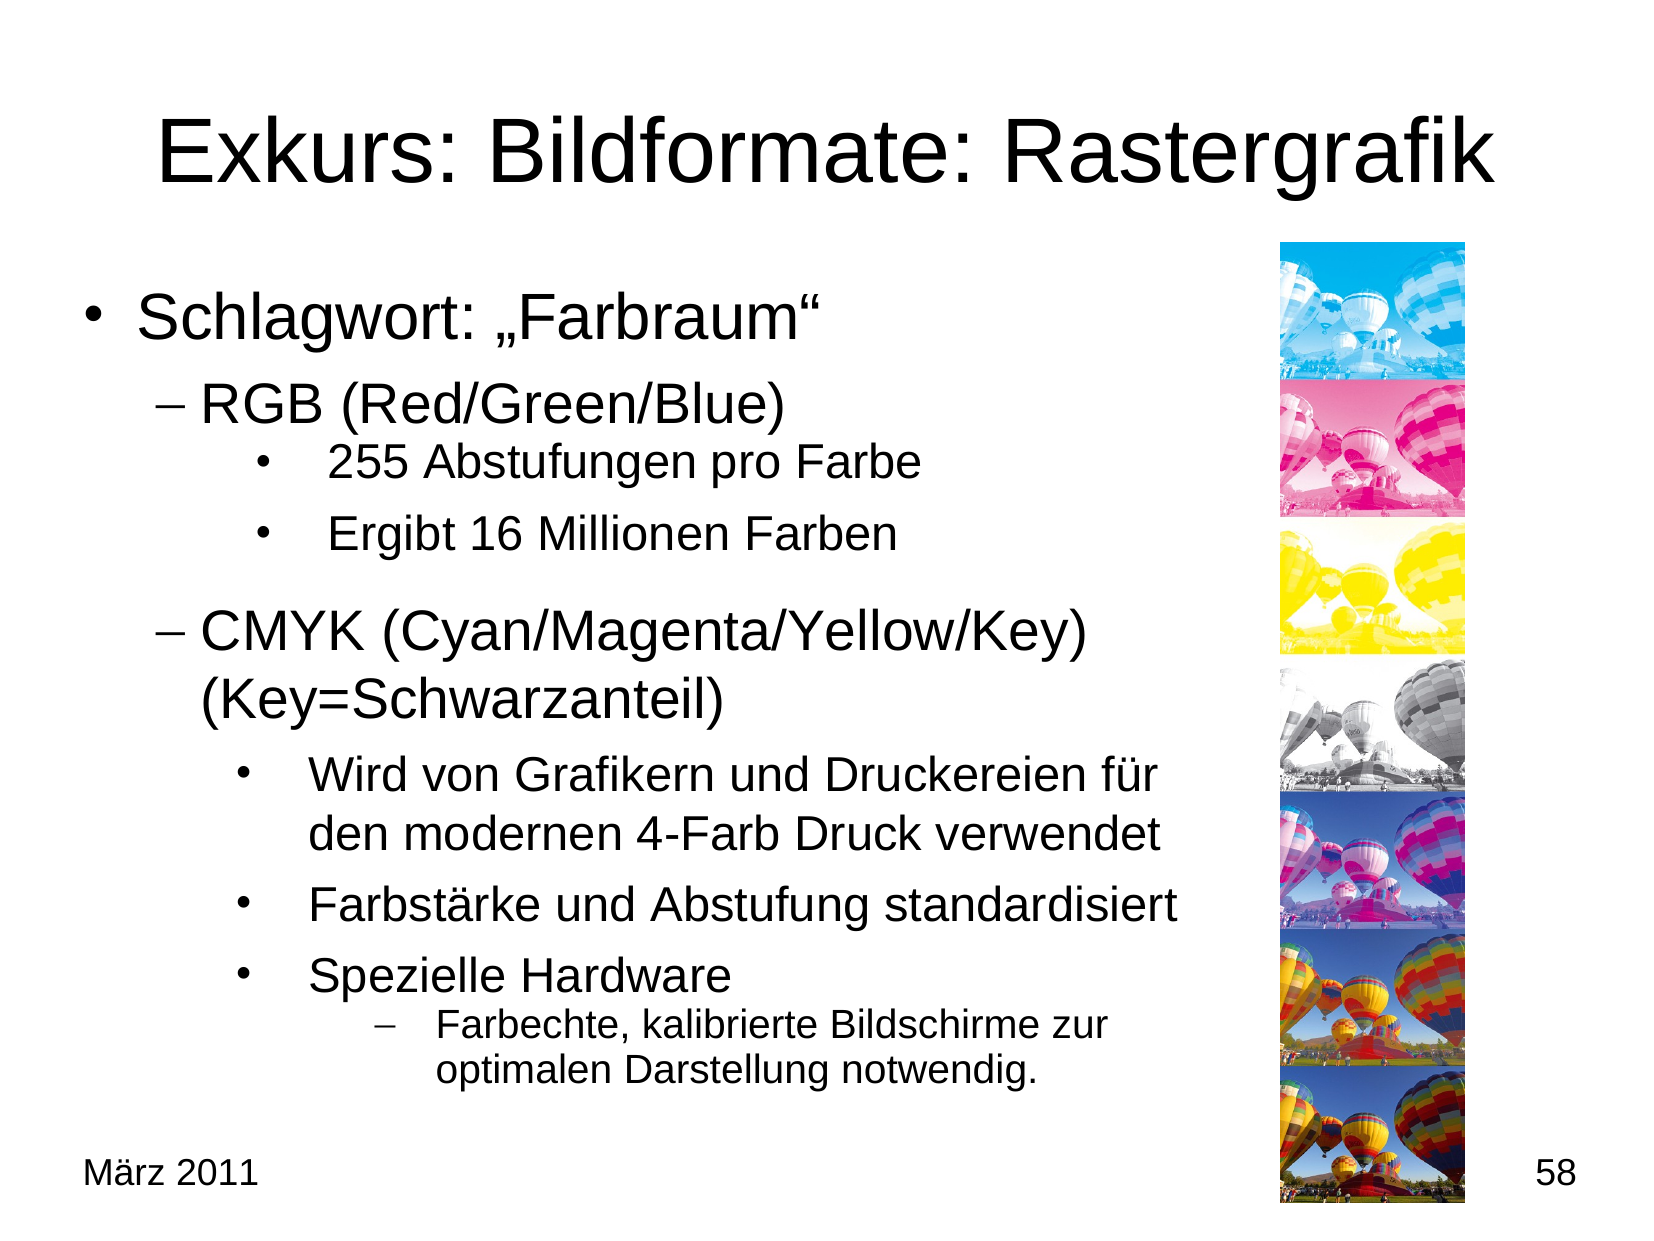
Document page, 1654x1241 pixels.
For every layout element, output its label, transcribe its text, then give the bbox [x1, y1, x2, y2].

list Schlagwort: „Farbraum“ RGB (Red/Green/Blue) 255 Abstufungen pro Farbe Ergibt 16 Millionen Farben CMYK (Cyan/Magenta/Yellow/Key) (Key=Schwarzanteil) Wird von Grafikern und Druckereien für den modernen 4-Farb Druck verwendet Farbstärke und Abstufung standardisiert Spezielle Hardware Farbechte, kalibrierte Bildschirme zur optimalen Darstellung notwendig. [82, 269, 1182, 1152]
picture [1280, 261, 1465, 1203]
title Exkurs: Bildformate: Rastergrafik [82, 49, 1571, 254]
